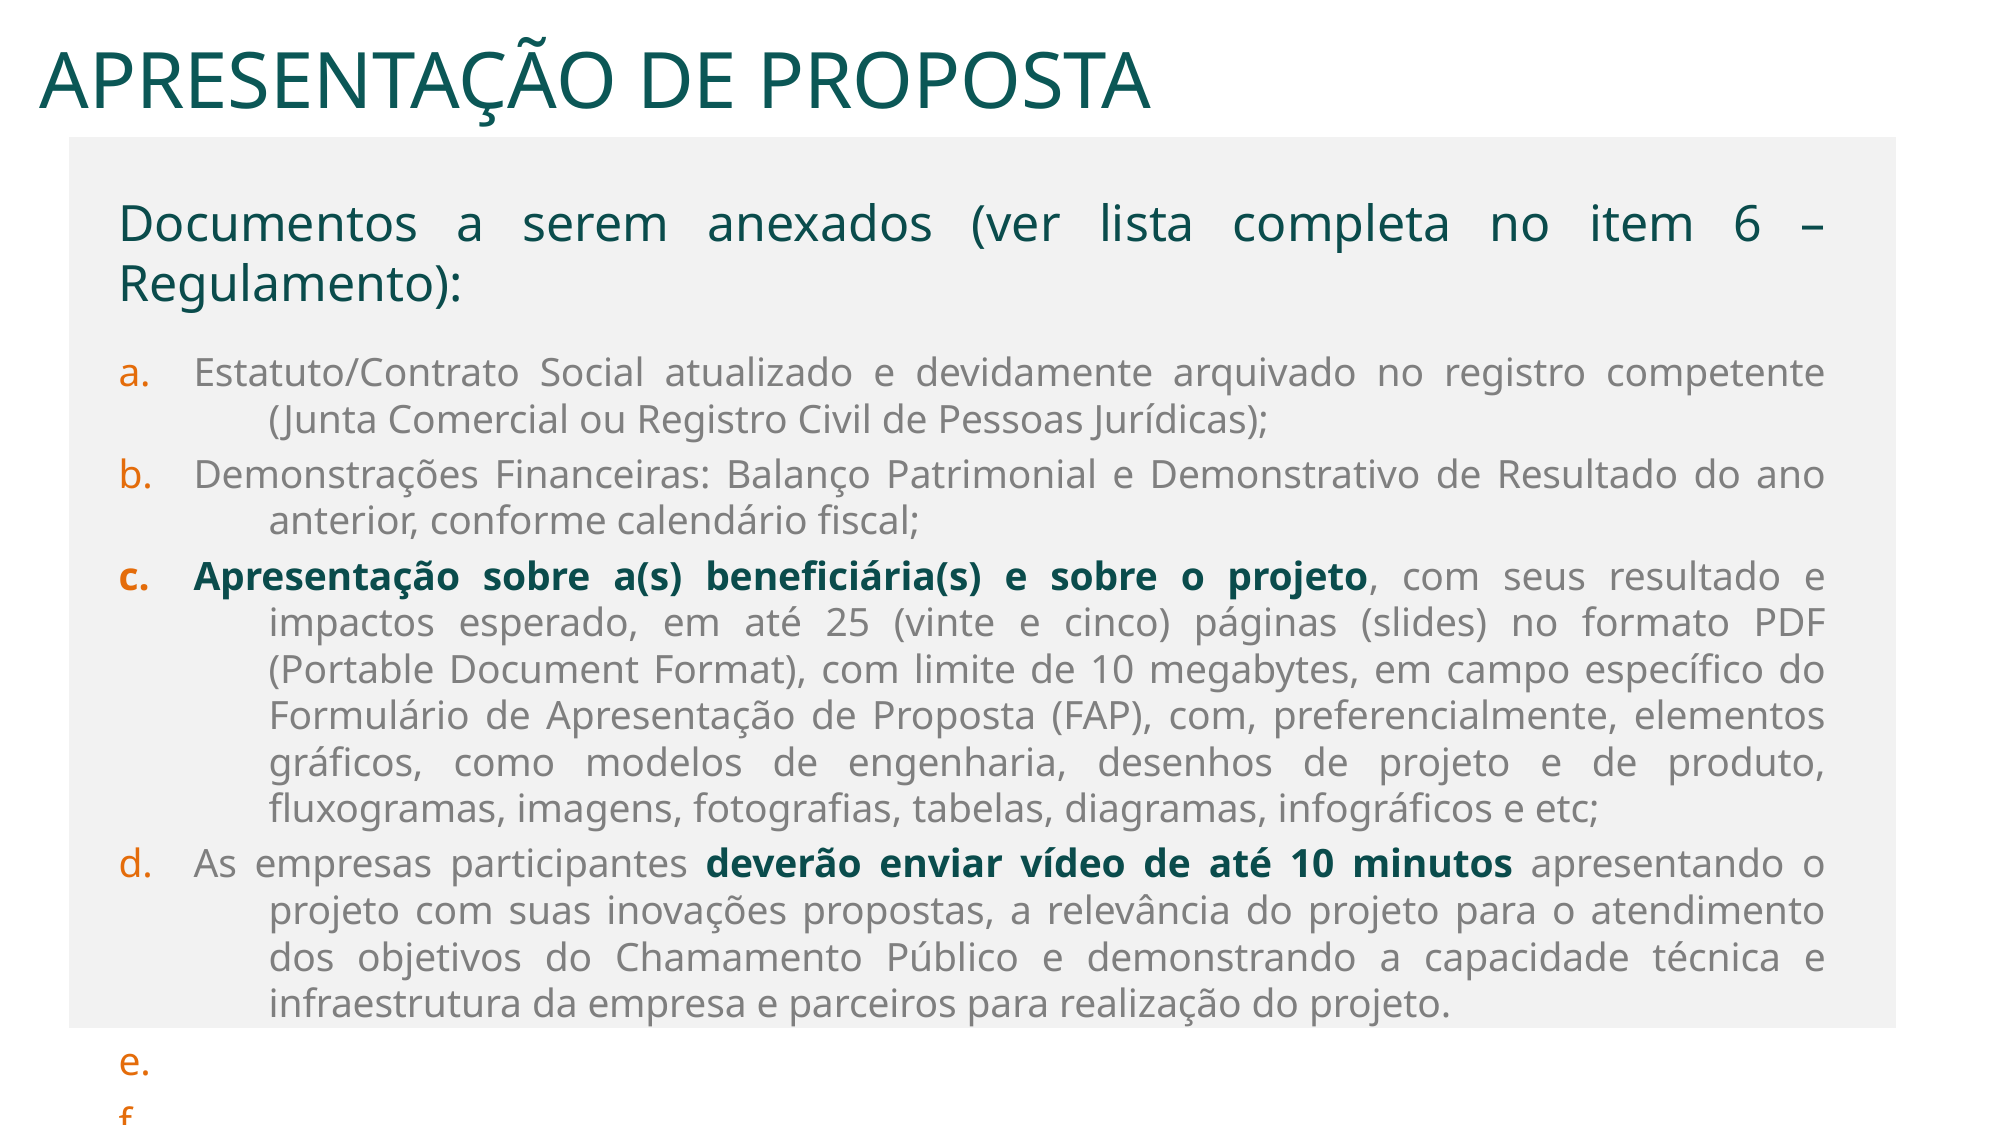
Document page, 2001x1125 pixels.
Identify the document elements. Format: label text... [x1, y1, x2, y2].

text_box [69, 137, 1968, 1028]
text_box APRESENTAÇÃO DE PROPOSTA [25, 22, 1744, 133]
text_box Documentos a serem anexados (ver lista completa no item 6 – Regulamento): Estatuto/Contrato Social atualizado e devidamente arquivado no registro competente (Junta Comercial ou Registro Civil de Pessoas Jurídicas); Demonstrações Financeiras: Balanço Patrimonial e Demonstrativo de Resultado do ano anterior, conforme calendário fiscal; Apresentação sobre a(s) beneficiária(s) e sobre o projeto, com seus resultado e impactos esperado, em até 25 (vinte e cinco) páginas (slides) no formato PDF (Portable Document Format), com limite de 10 megabytes, em campo específico do Formulário de Apresentação de Proposta (FAP), com, preferencialmente, elementos gráficos, como modelos de engenharia, desenhos de projeto e de produto, fluxogramas, imagens, fotografias, tabelas, diagramas, infográficos e etc; As empresas participantes deverão enviar vídeo de até 10 minutos apresentando o projeto com suas inovações propostas, a relevância do projeto para o atendimento dos objetivos do Chamamento Público e demonstrando a capacidade técnica e infraestrutura da empresa e parceiros para realização do projeto. [103, 183, 1841, 1125]
